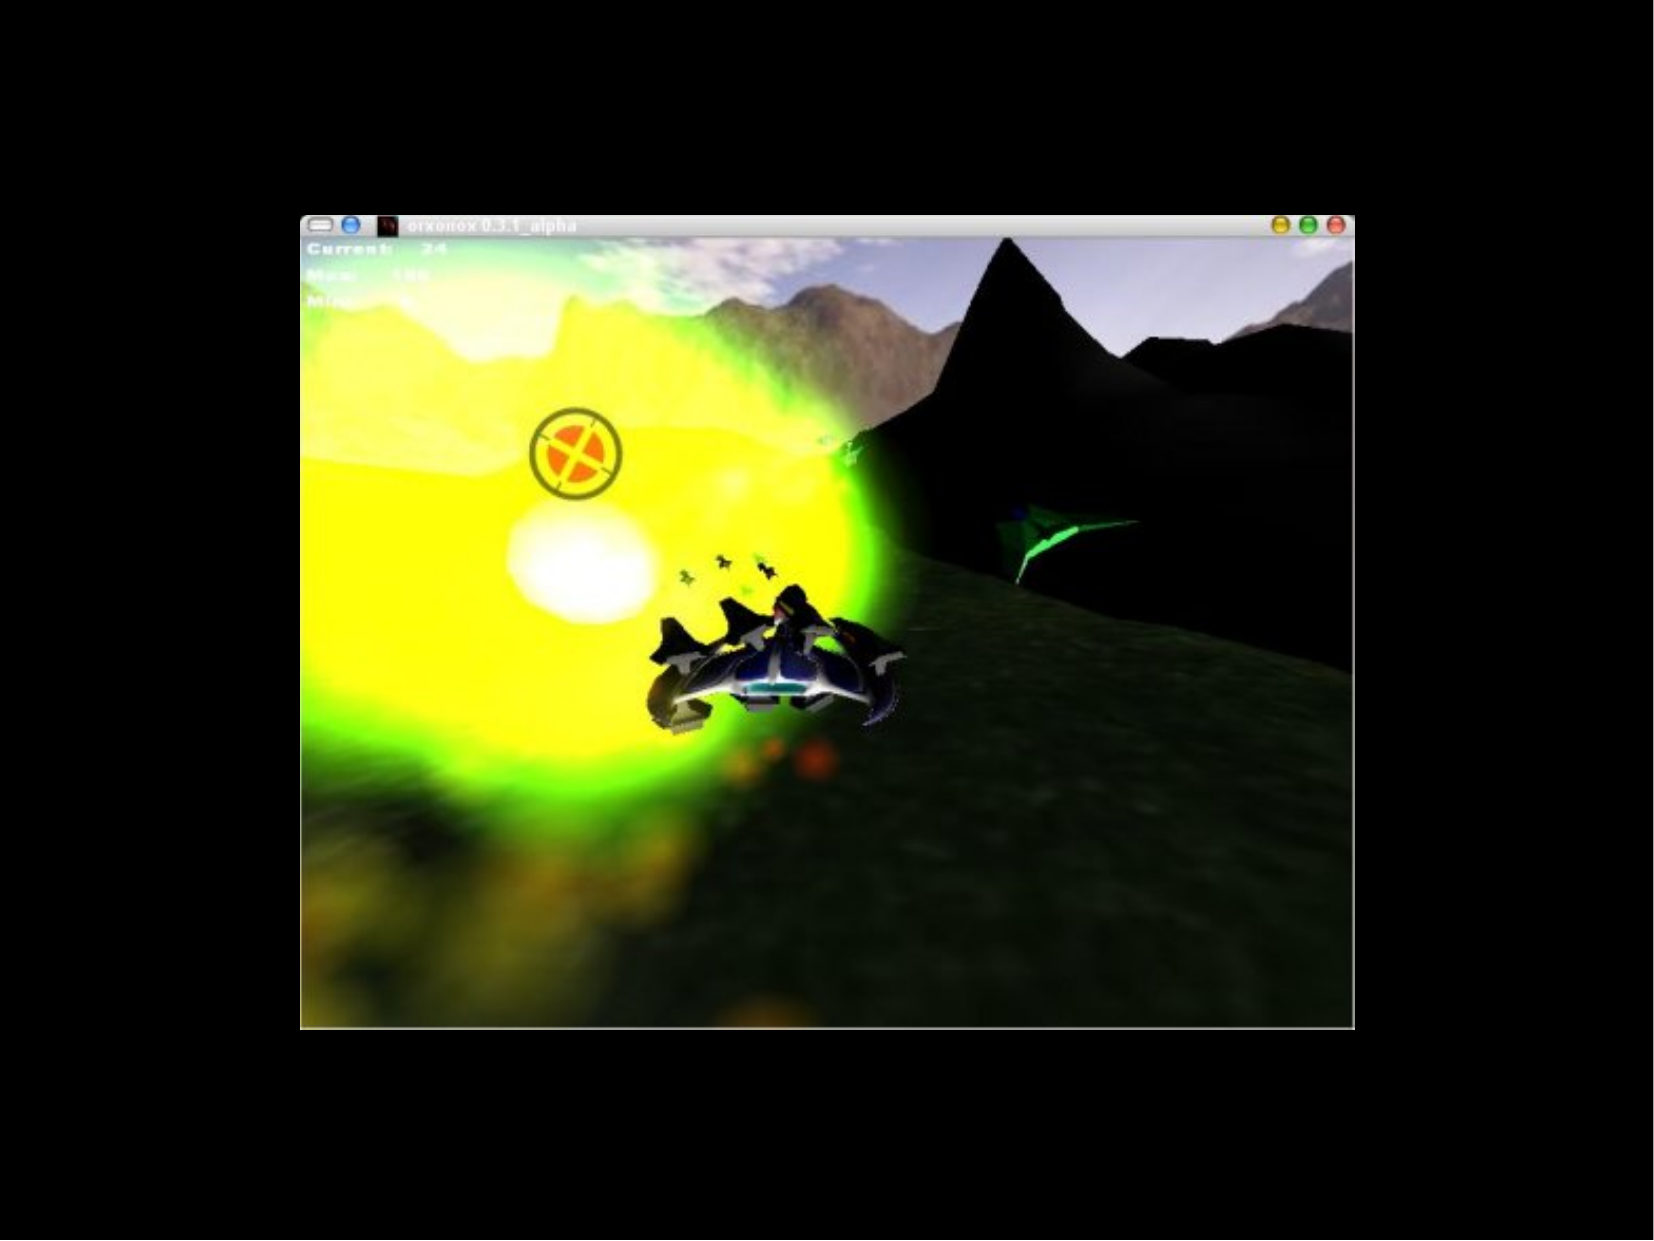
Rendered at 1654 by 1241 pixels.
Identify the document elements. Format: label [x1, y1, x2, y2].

picture [300, 215, 1355, 1030]
